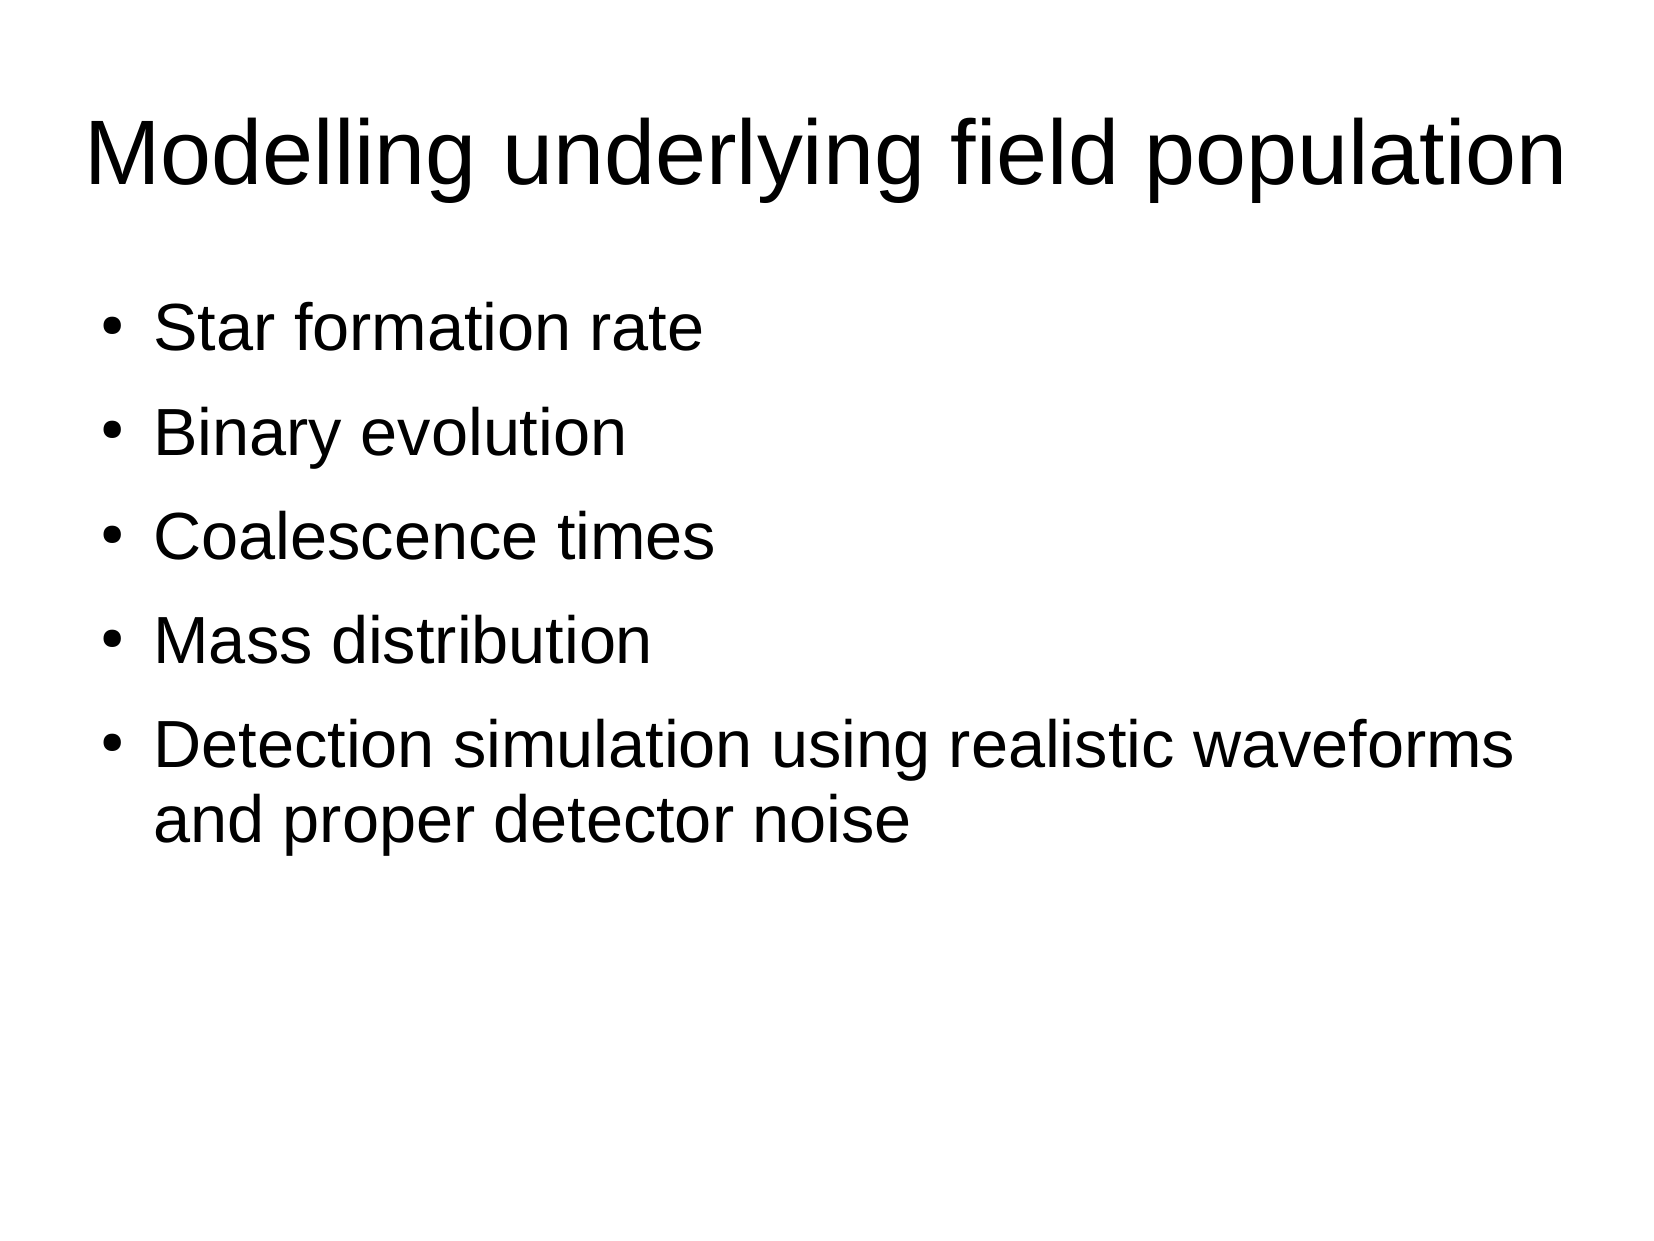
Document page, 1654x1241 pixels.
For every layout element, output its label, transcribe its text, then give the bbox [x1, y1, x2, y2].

list Star formation rate Binary evolution Coalescence times Mass distribution Detection simulation using realistic waveforms and proper detector noise [82, 290, 1571, 1010]
title Modelling underlying field population [82, 49, 1571, 257]
